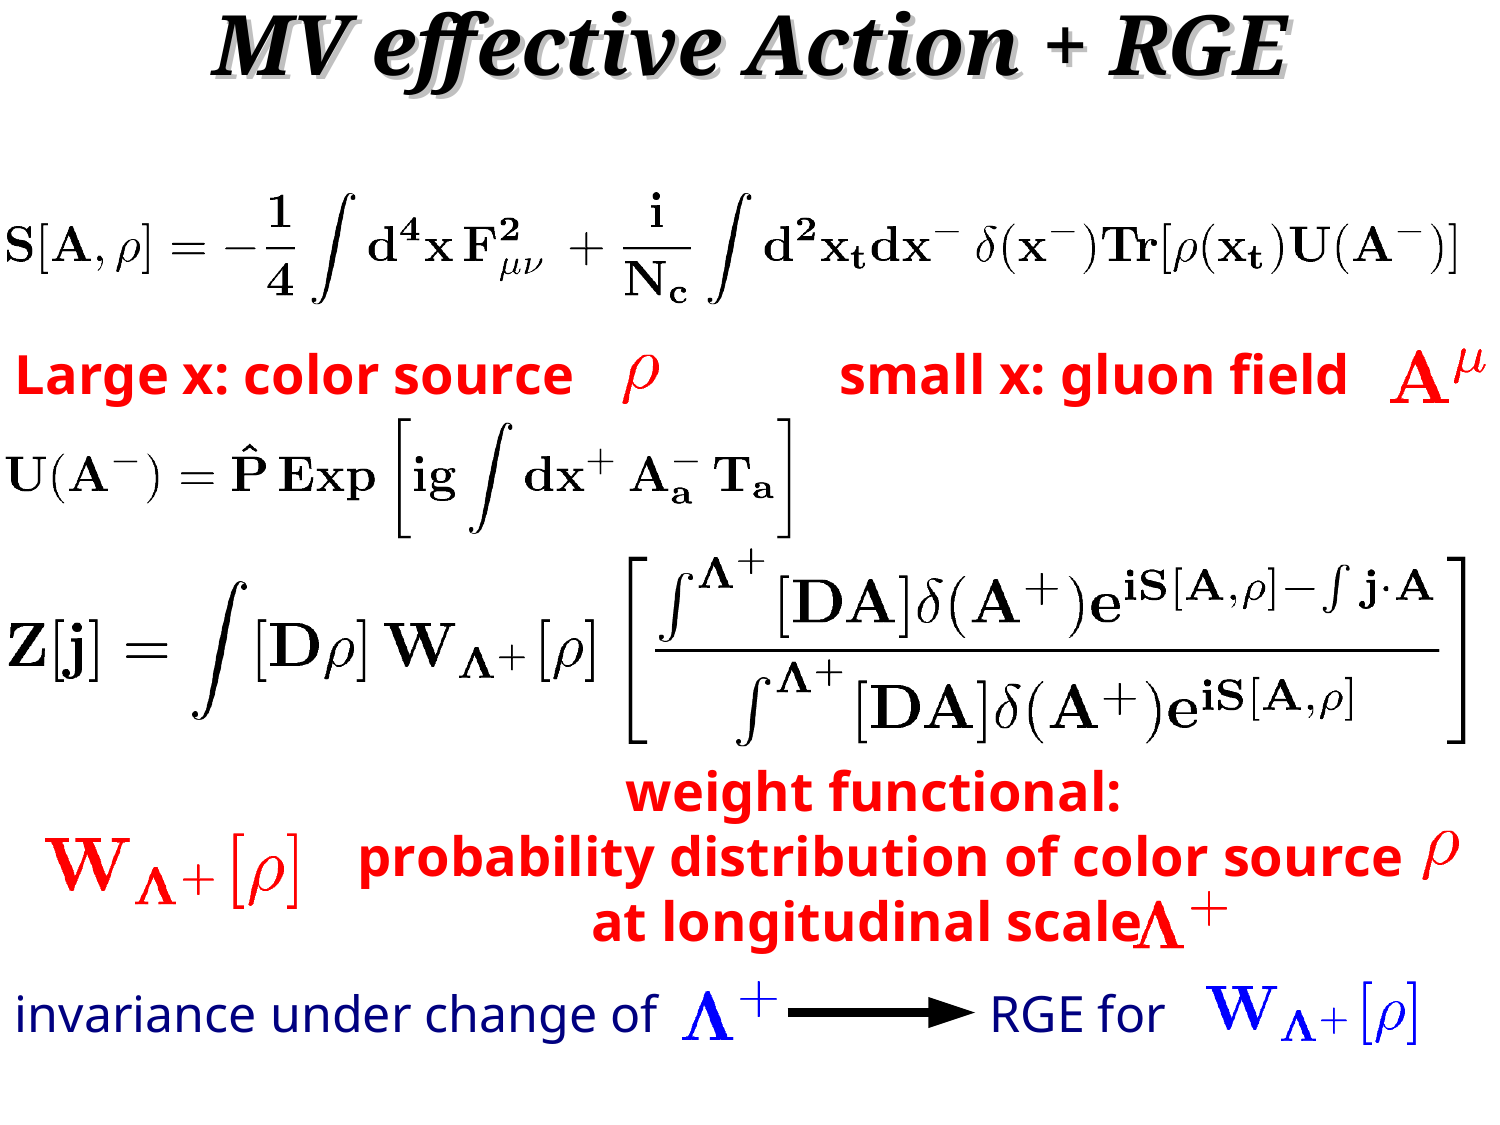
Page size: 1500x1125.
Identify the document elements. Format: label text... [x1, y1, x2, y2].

picture [1200, 974, 1431, 1050]
text_box weight functional: probability distribution of color source at longitudinal scale [300, 750, 1463, 960]
text_box Large x: color source [0, 332, 638, 413]
picture [0, 187, 550, 308]
picture [0, 345, 1487, 751]
title MV effective Action + RGE [0, 0, 1500, 106]
text_box RGE for [975, 975, 1201, 1051]
picture [1388, 338, 1500, 413]
picture [562, 187, 1467, 308]
picture [674, 972, 788, 1051]
text_box invariance under change of [0, 975, 674, 1050]
picture [1407, 821, 1476, 889]
text_box small x: gluon field [825, 332, 1388, 413]
picture [1125, 882, 1238, 958]
picture [37, 824, 315, 915]
